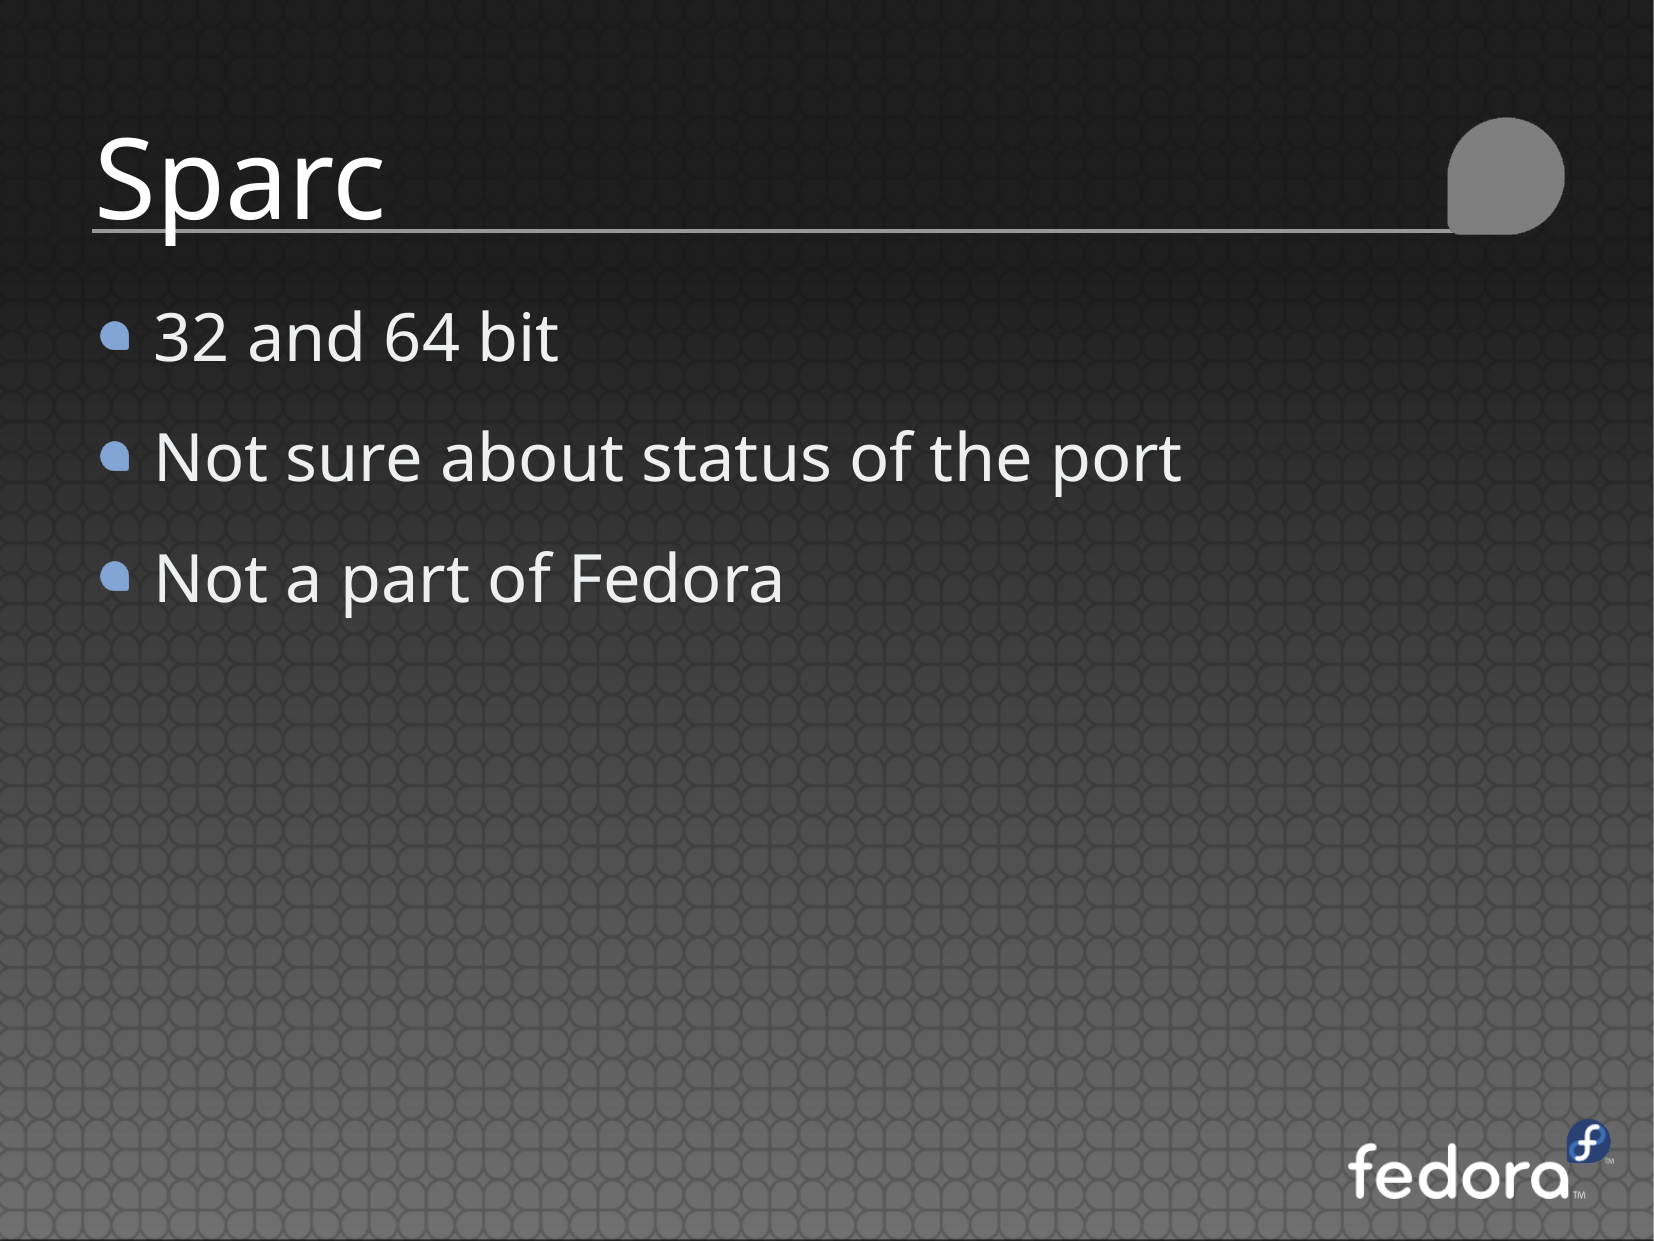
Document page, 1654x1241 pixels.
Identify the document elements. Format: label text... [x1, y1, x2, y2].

list 32 and 64 bit Not sure about status of the port Not a part of Fedora [82, 290, 1571, 1094]
title Sparc [94, 100, 1426, 251]
picture [0, 0, 1654, 1241]
